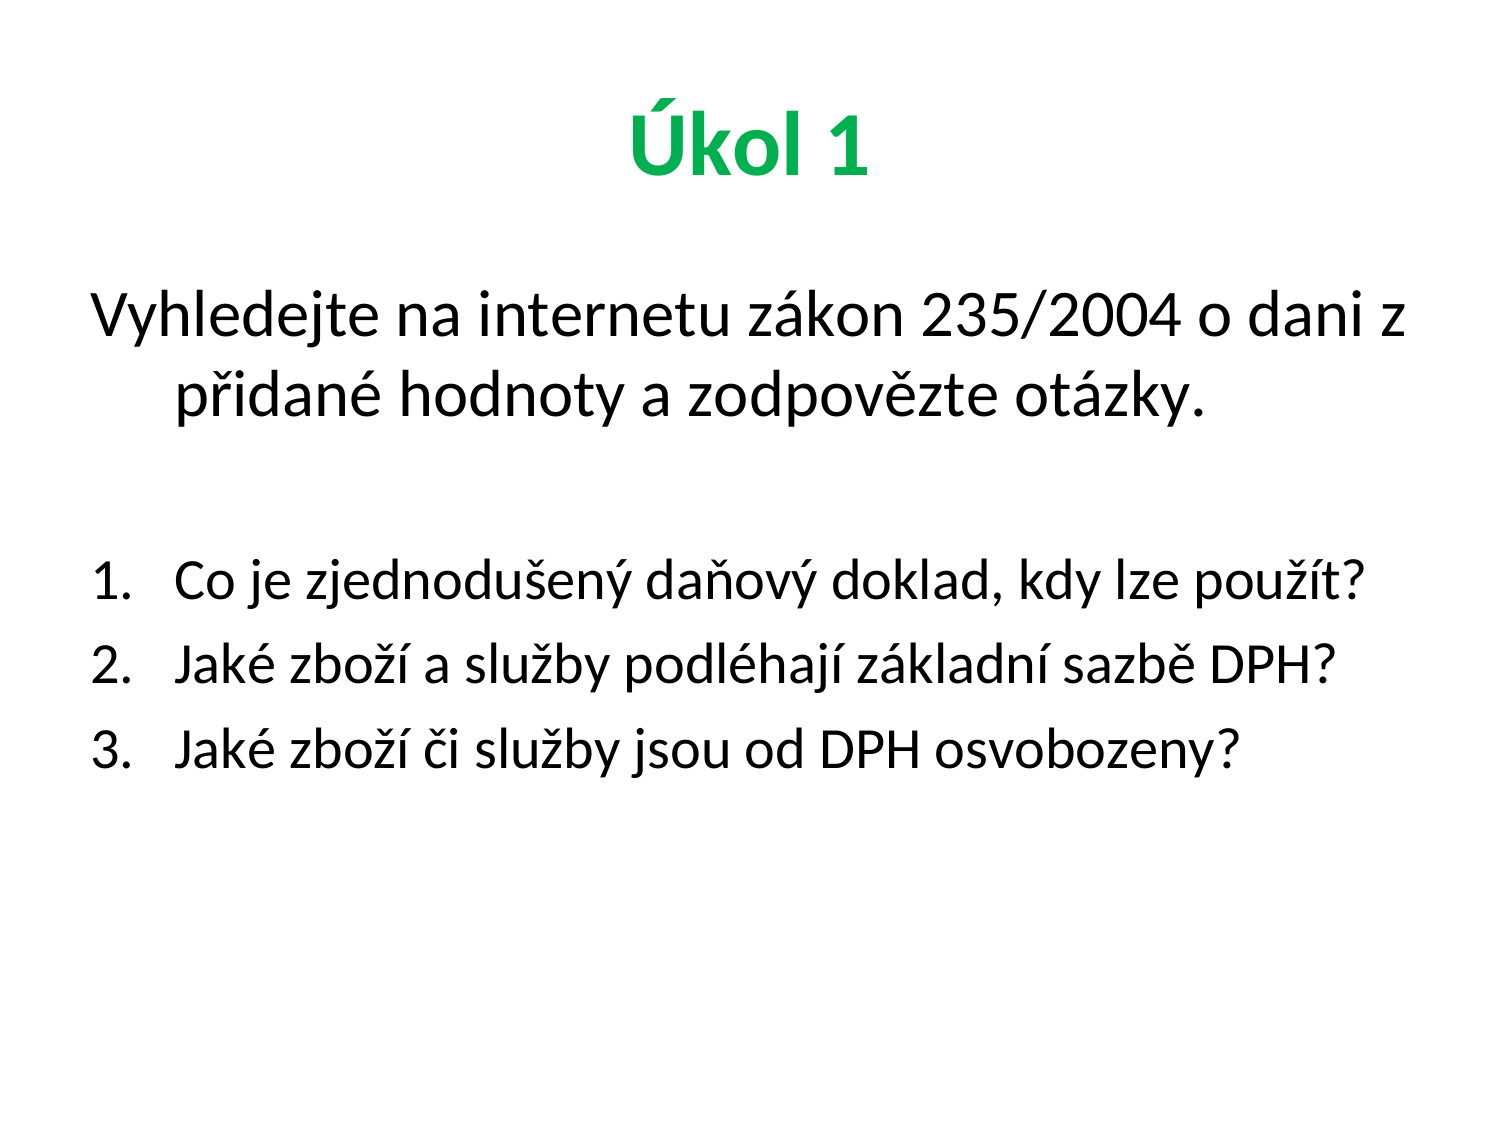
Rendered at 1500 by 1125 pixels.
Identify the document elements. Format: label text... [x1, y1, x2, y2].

list Vyhledejte na internetu zákon 235/2004 o dani z přidané hodnoty a zodpovězte otázky. Co je zjednodušený daňový doklad, kdy lze použít? Jaké zboží a služby podléhají základní sazbě DPH? Jaké zboží či služby jsou od DPH osvobozeny? [75, 262, 1426, 1006]
title Úkol 1 [75, 45, 1426, 233]
